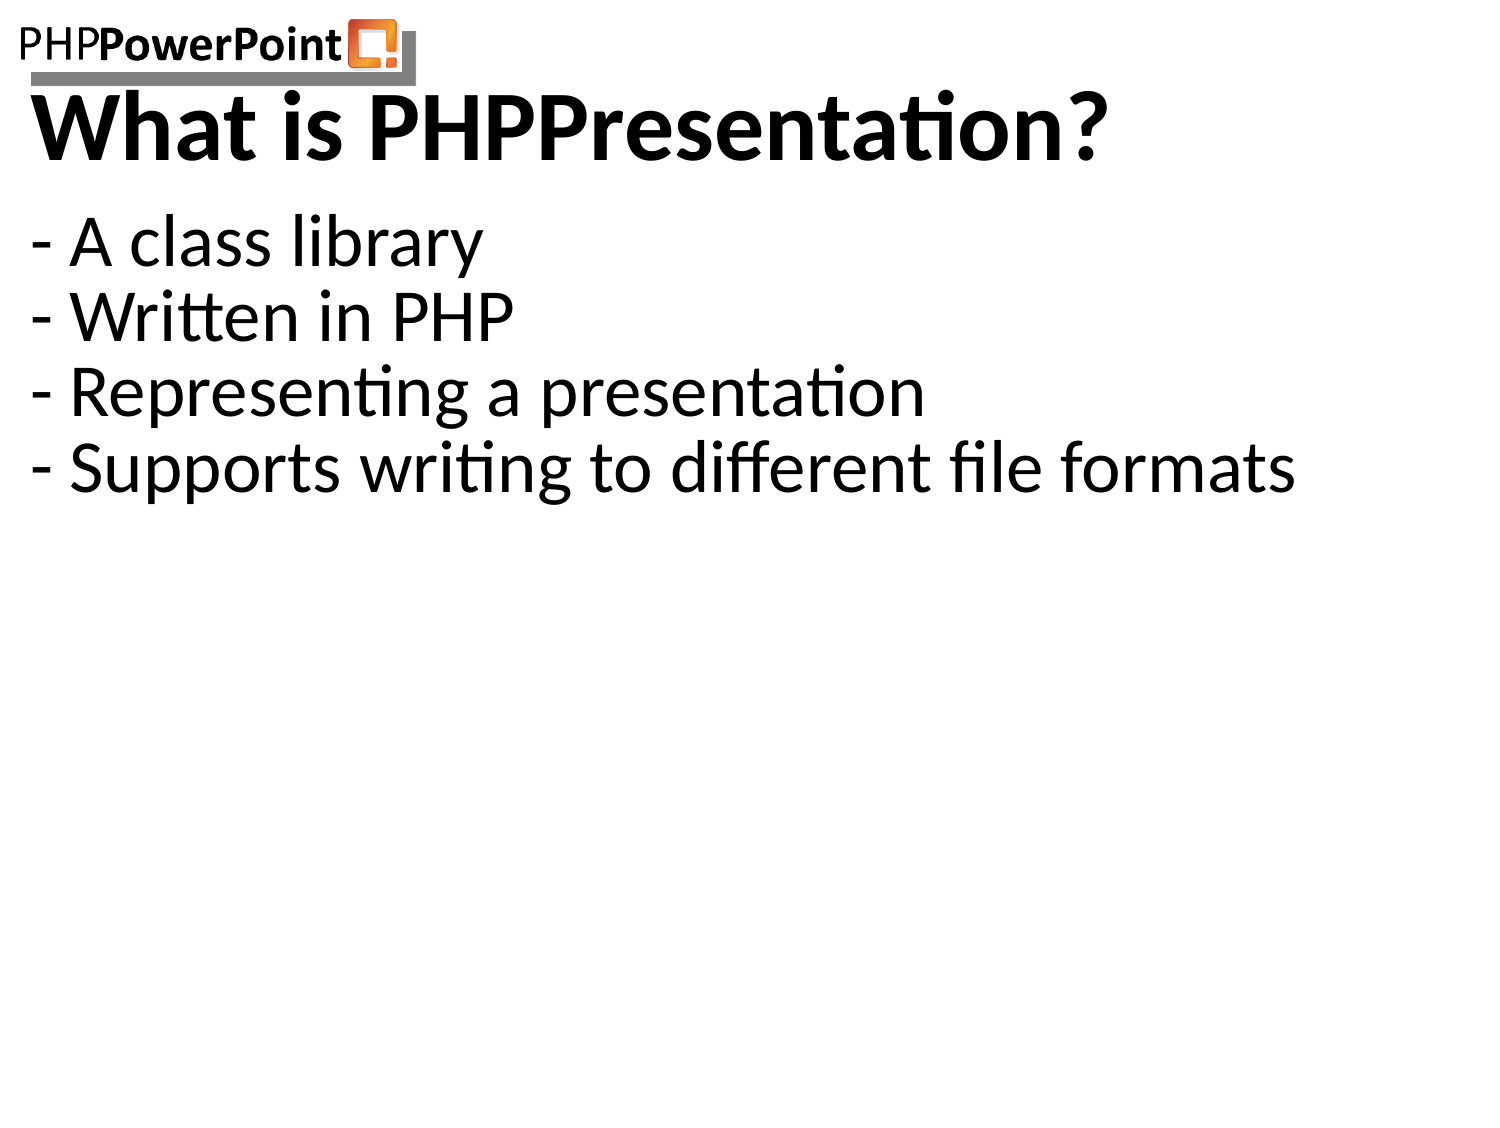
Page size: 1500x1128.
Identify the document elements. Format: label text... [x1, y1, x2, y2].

text_box A class library Written in PHP Representing a presentation Supports writing to different file formats [15, 203, 1469, 1128]
picture [15, 15, 402, 72]
text_box What is PHPPresentation? [15, 78, 1469, 203]
